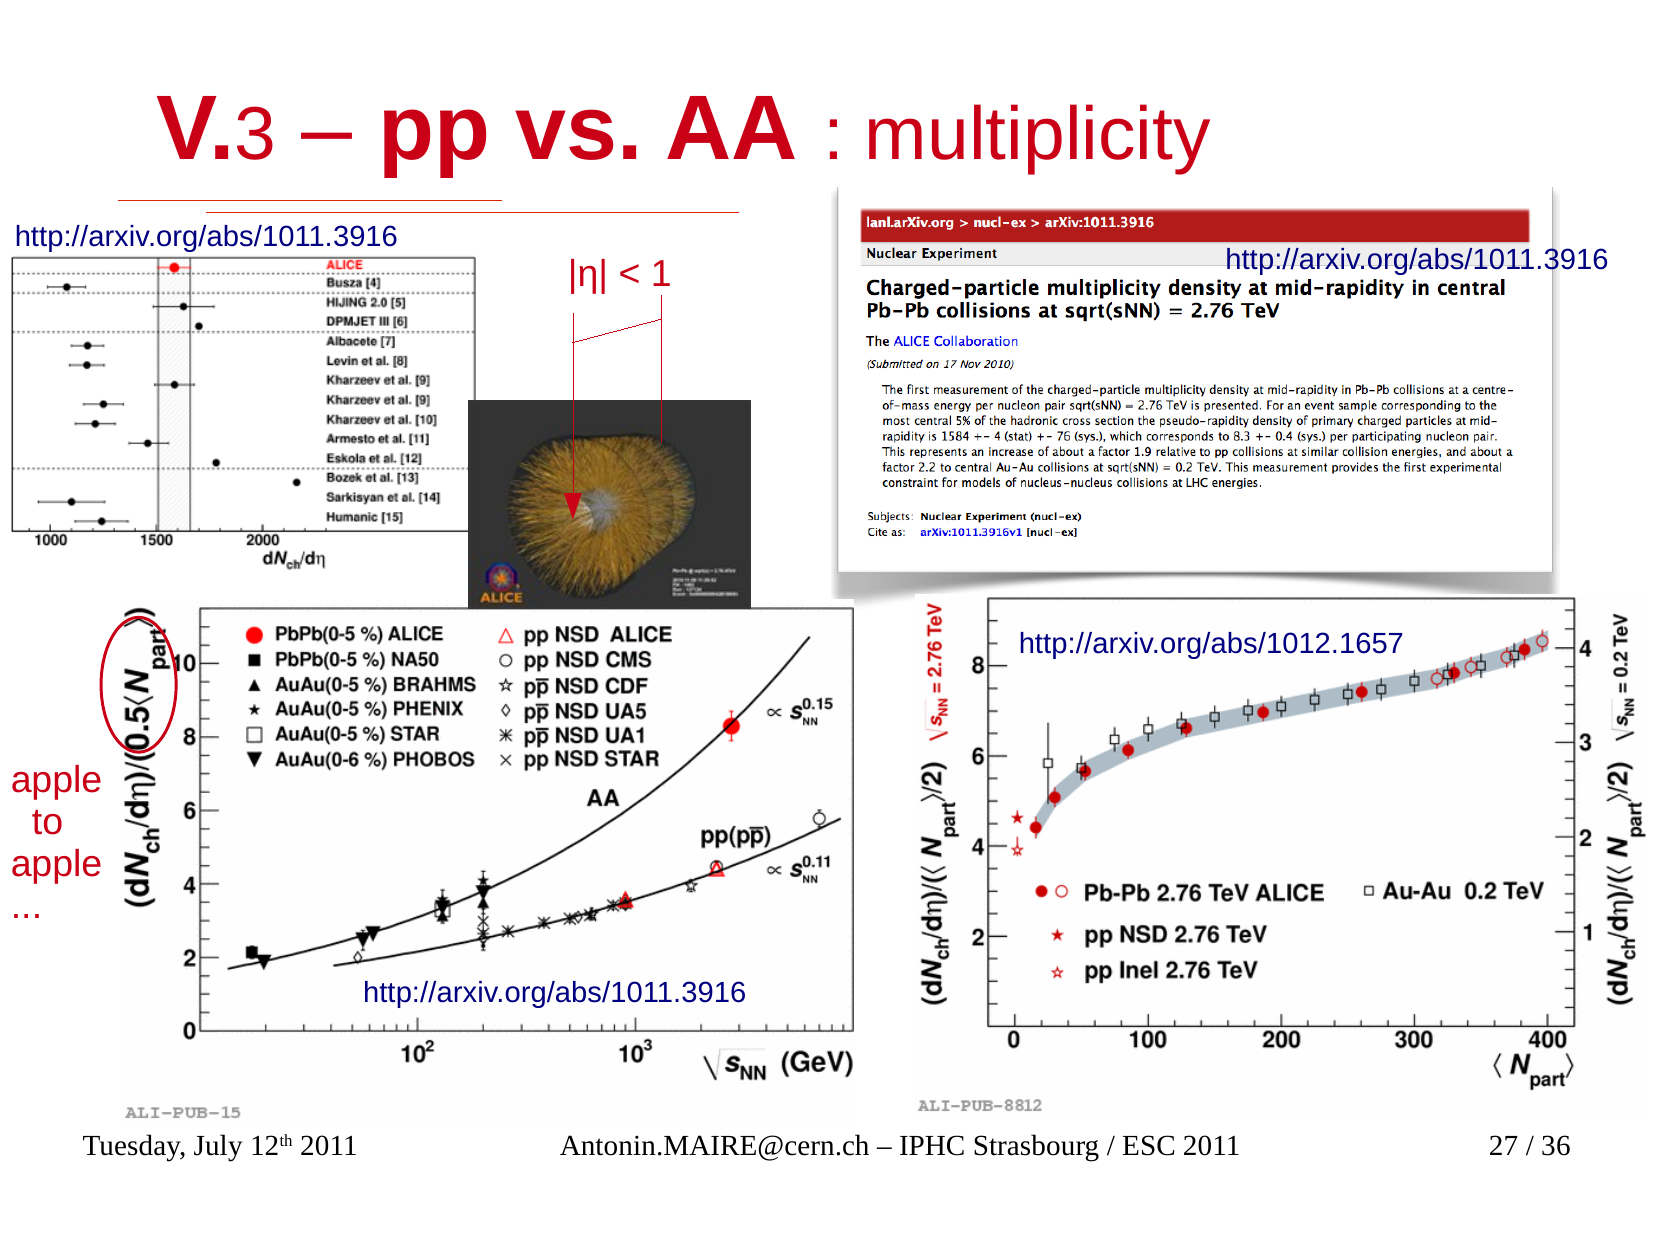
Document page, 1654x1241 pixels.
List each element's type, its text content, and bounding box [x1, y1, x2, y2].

text_box http://arxiv.org/abs/1011.3916 [1210, 235, 1625, 284]
text_box http://arxiv.org/abs/1012.1657 [1003, 620, 1420, 668]
picture [121, 619, 174, 750]
text_box |η| < 1 [553, 245, 687, 303]
title V.3 – pp vs. AA : multiplicity [82, 49, 1625, 207]
picture [0, 187, 1648, 1124]
text_box http://arxiv.org/abs/1011.3916 [348, 968, 762, 1016]
text_box http://arxiv.org/abs/1011.3916 [0, 212, 414, 260]
text_box apple to apple ... [0, 750, 117, 934]
